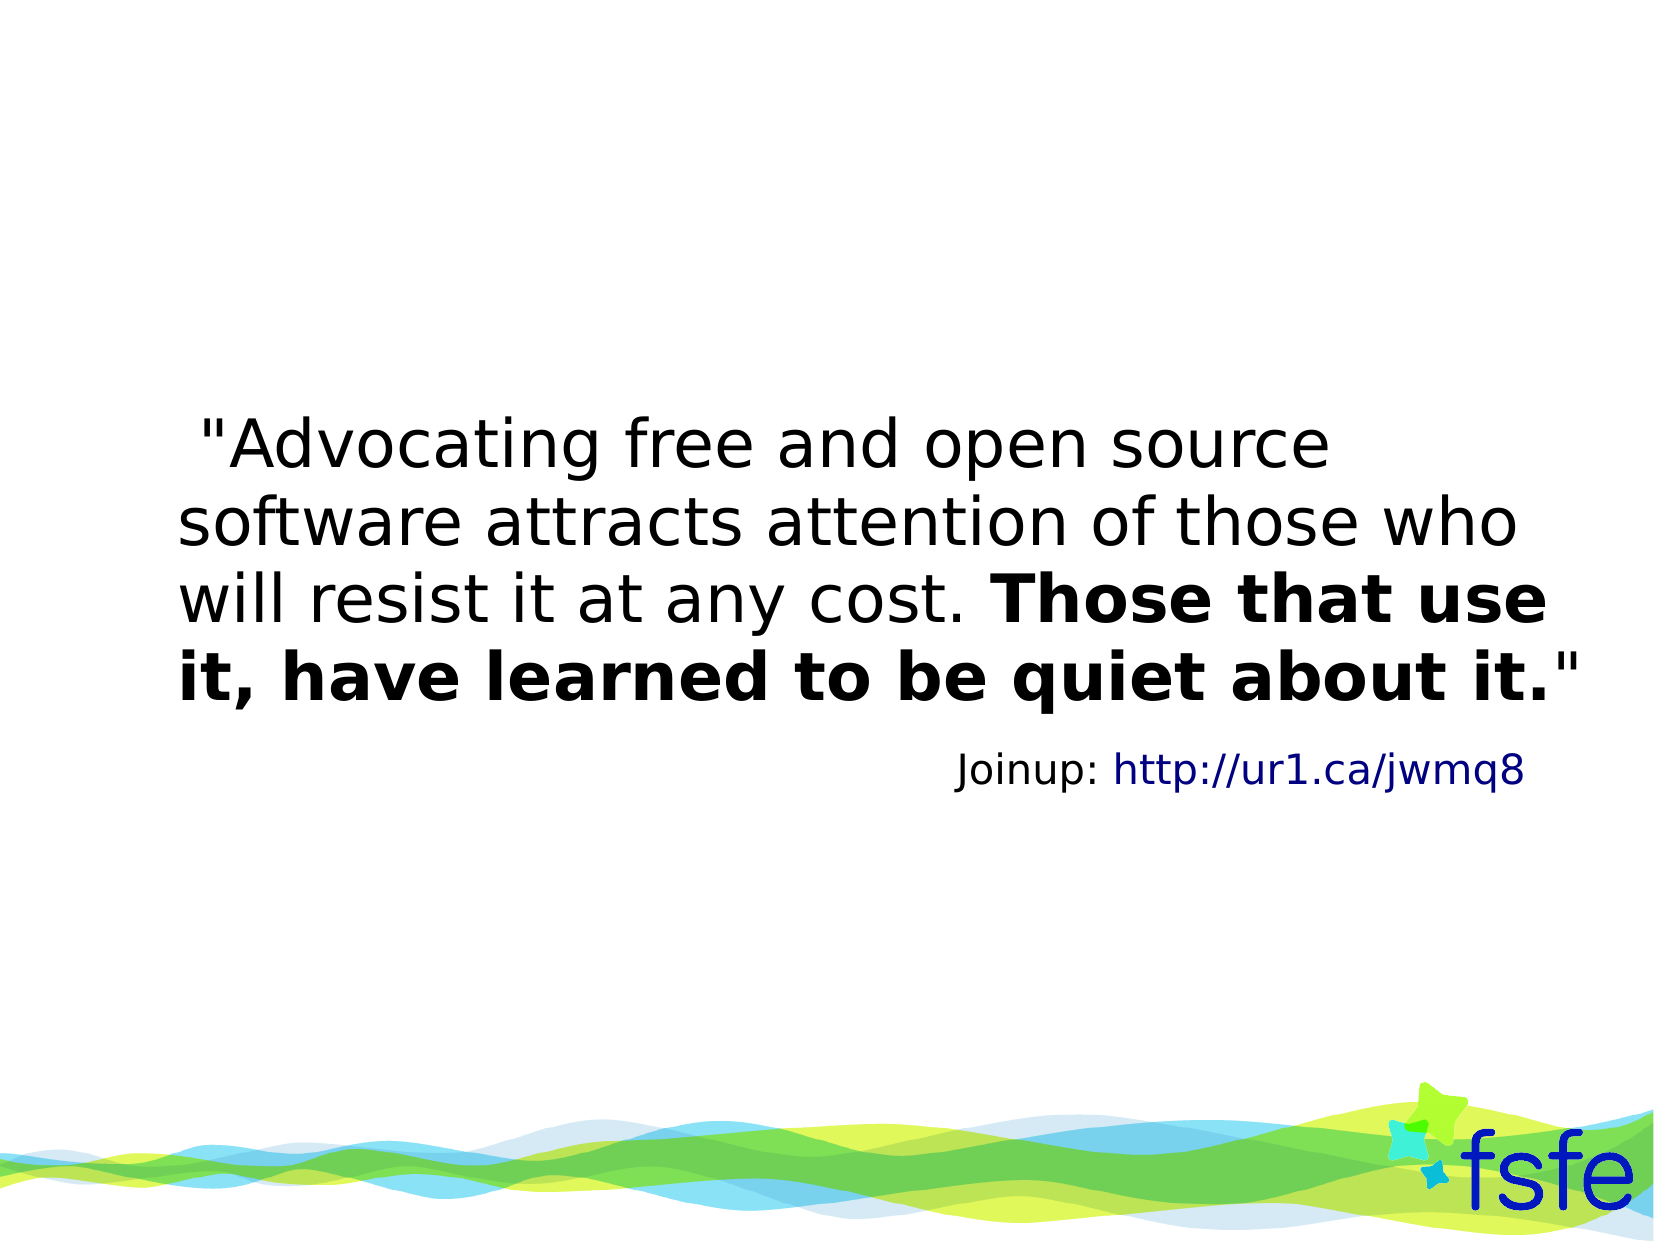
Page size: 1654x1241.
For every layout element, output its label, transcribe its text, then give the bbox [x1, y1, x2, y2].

list "Advocating free and open source software attracts attention of those who will resist it at any cost. Those that use it, have learned to be quiet about it." Joinup: http://ur1.ca/jwmq8 [106, 190, 1595, 1093]
picture [0, 1081, 1654, 1241]
